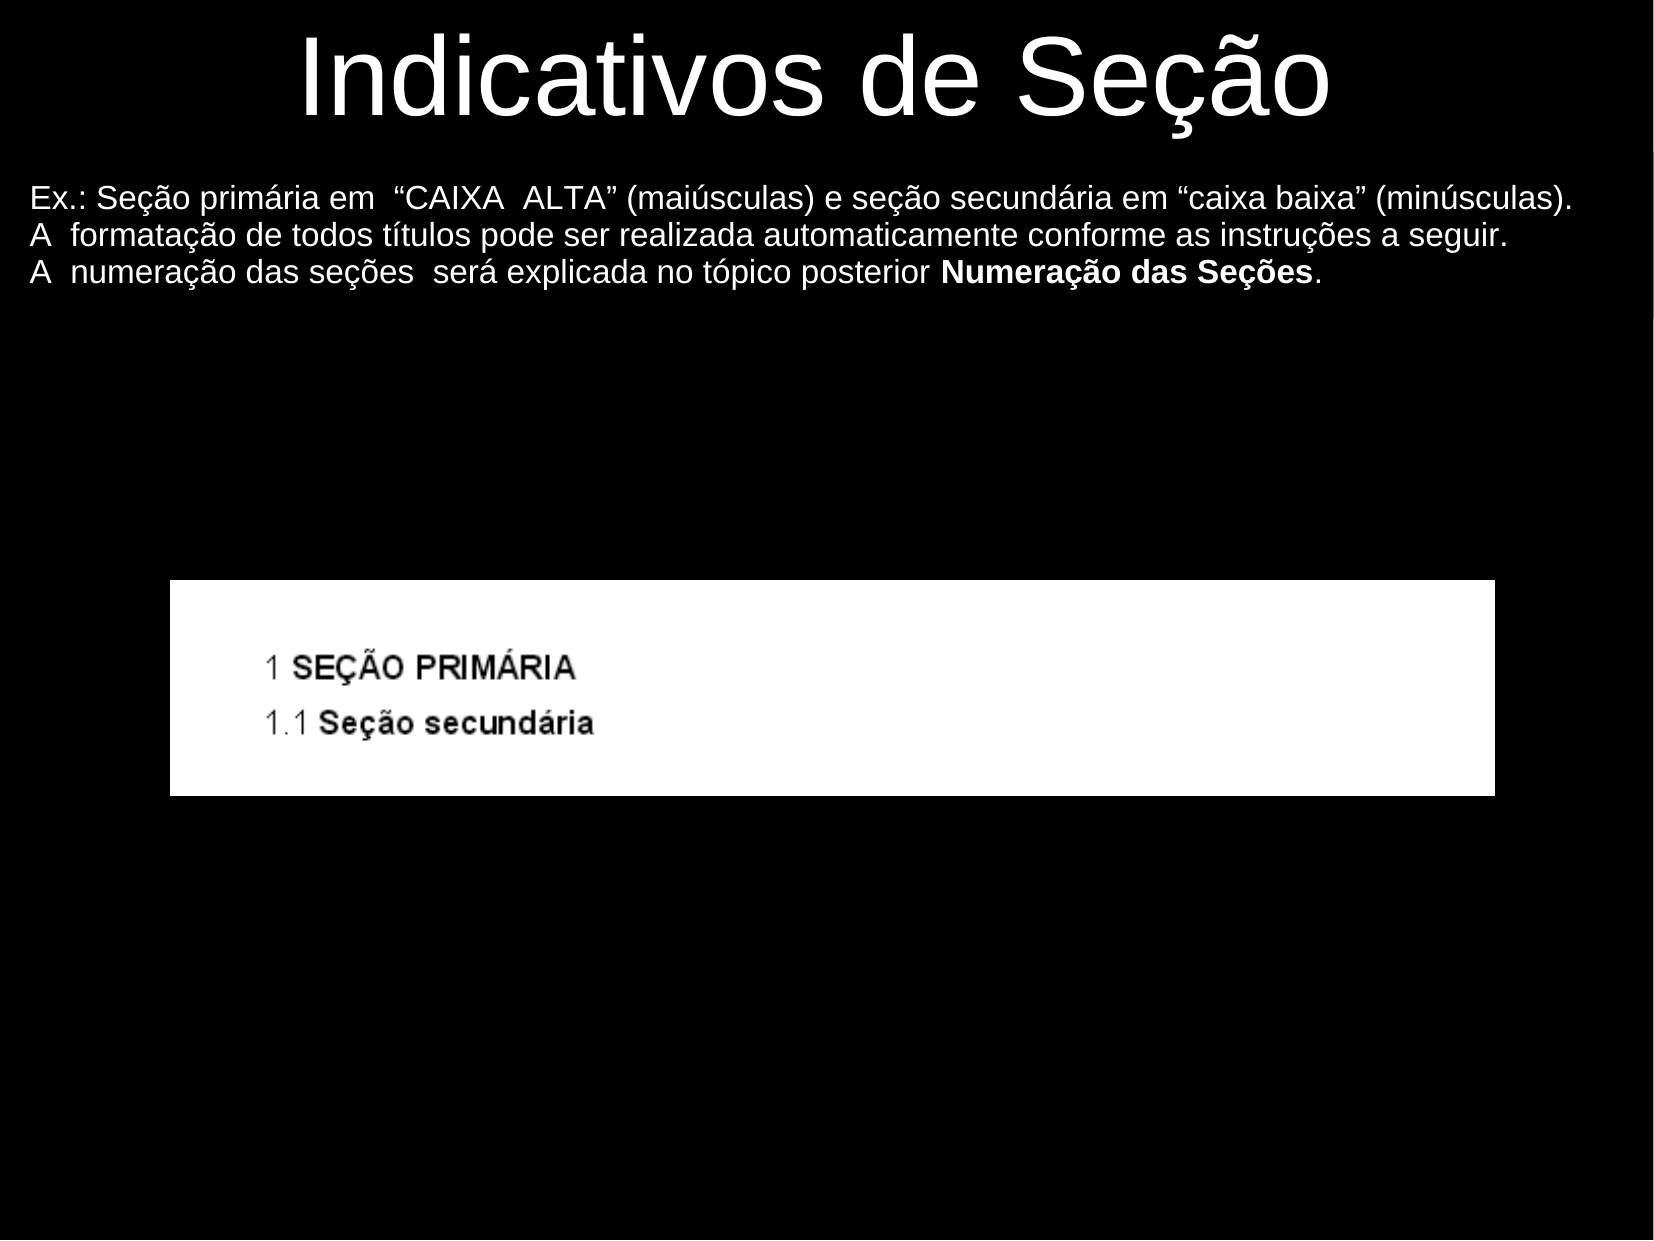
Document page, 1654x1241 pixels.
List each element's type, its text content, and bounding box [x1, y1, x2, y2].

text_box Ex.: Seção primária em “CAIXA ALTA” (maiúsculas) e seção secundária em “caixa baixa” (minúsculas). A formatação de todos títulos pode ser realizada automaticamente conforme as instruções a seguir. A numeração das seções será explicada no tópico posterior Numeração das Seções. [0, 151, 1654, 319]
picture [170, 580, 1495, 796]
title Indicativos de Seção [70, 0, 1559, 151]
